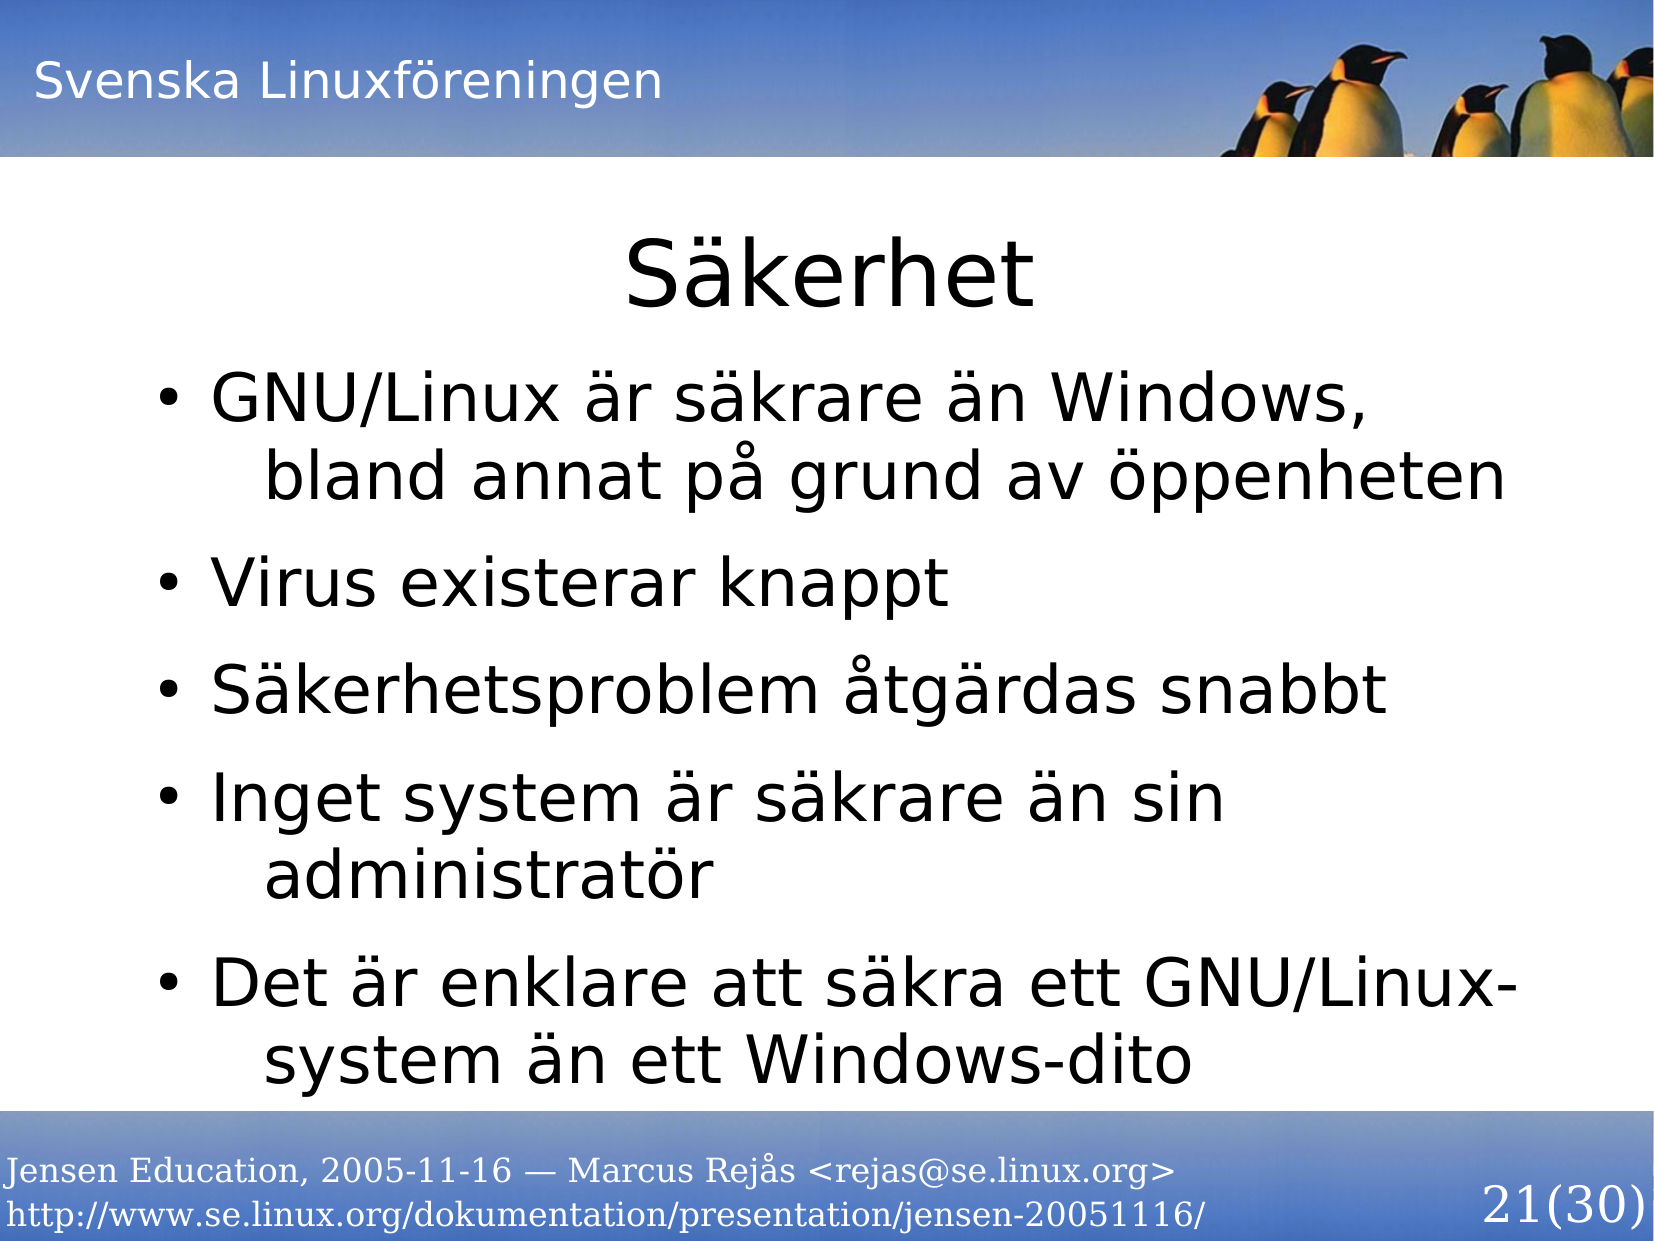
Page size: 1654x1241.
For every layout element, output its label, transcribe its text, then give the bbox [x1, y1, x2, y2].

title Säkerhet [123, 160, 1537, 389]
list GNU/Linux är säkrare än Windows, bland annat på grund av öppenheten Virus existerar knappt Säkerhetsproblem åtgärdas snabbt Inget system är säkrare än sin administratör Det är enklare att säkra ett GNU/Linux-system än ett Windows-dito [121, 359, 1534, 1134]
picture [0, 0, 1654, 157]
picture [0, 1111, 1654, 1241]
